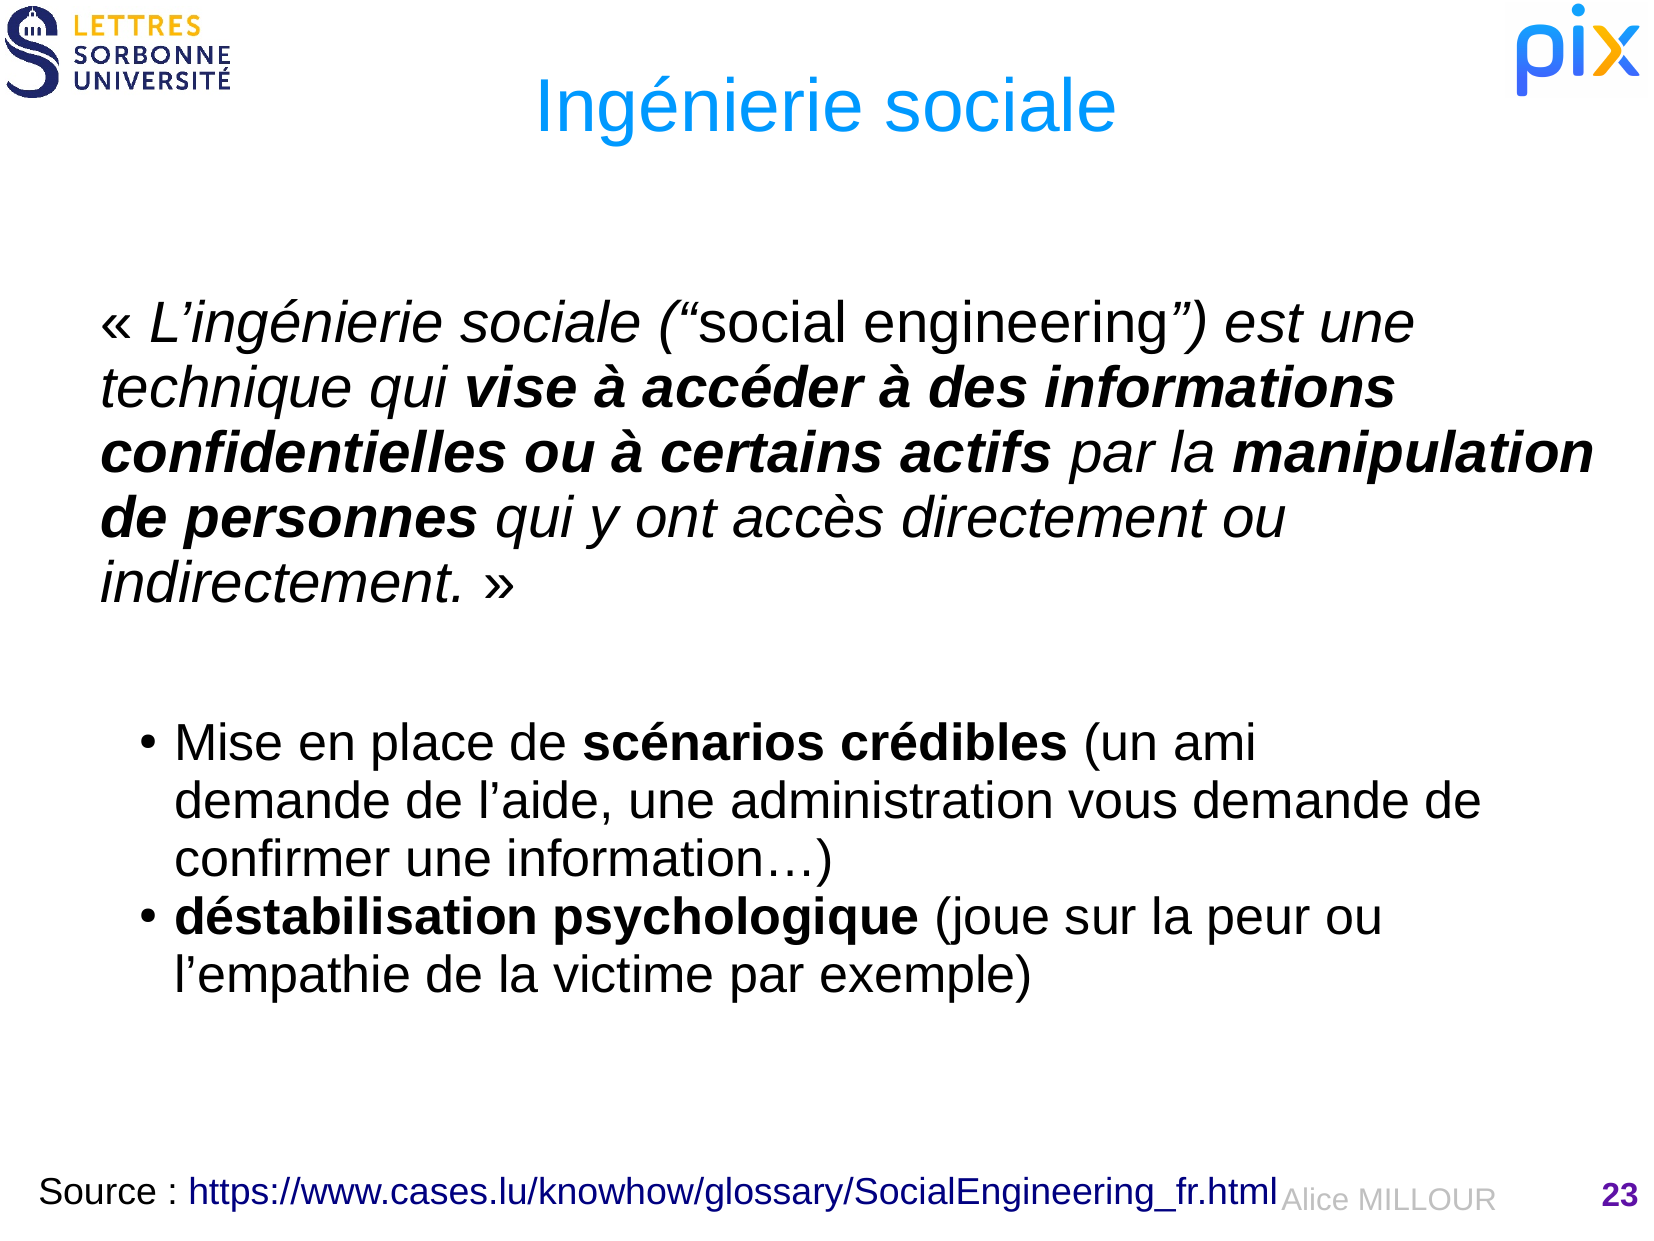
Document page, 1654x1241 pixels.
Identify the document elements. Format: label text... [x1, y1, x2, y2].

picture [5, 6, 82, 98]
text_box Source : https://www.cases.lu/knowhow/glossary/SocialEngineering_fr.html [23, 1163, 1400, 1241]
text_box Mise en place de scénarios crédibles (un ami demande de l’aide, une administration vous demande de confirmer une information…) déstabilisation psychologique (joue sur la peur ou l’empathie de la victime par exemple) [124, 706, 1501, 1058]
title Ingénierie sociale [82, 2, 1571, 210]
picture [1571, 2, 1648, 98]
list « L’ingénierie sociale (“social engineering”) est une technique qui vise à accéder à des informations confidentielles ou à certains actifs par la manipulation de personnes qui y ont accès directement ou indirectement. » [29, 290, 1616, 1010]
